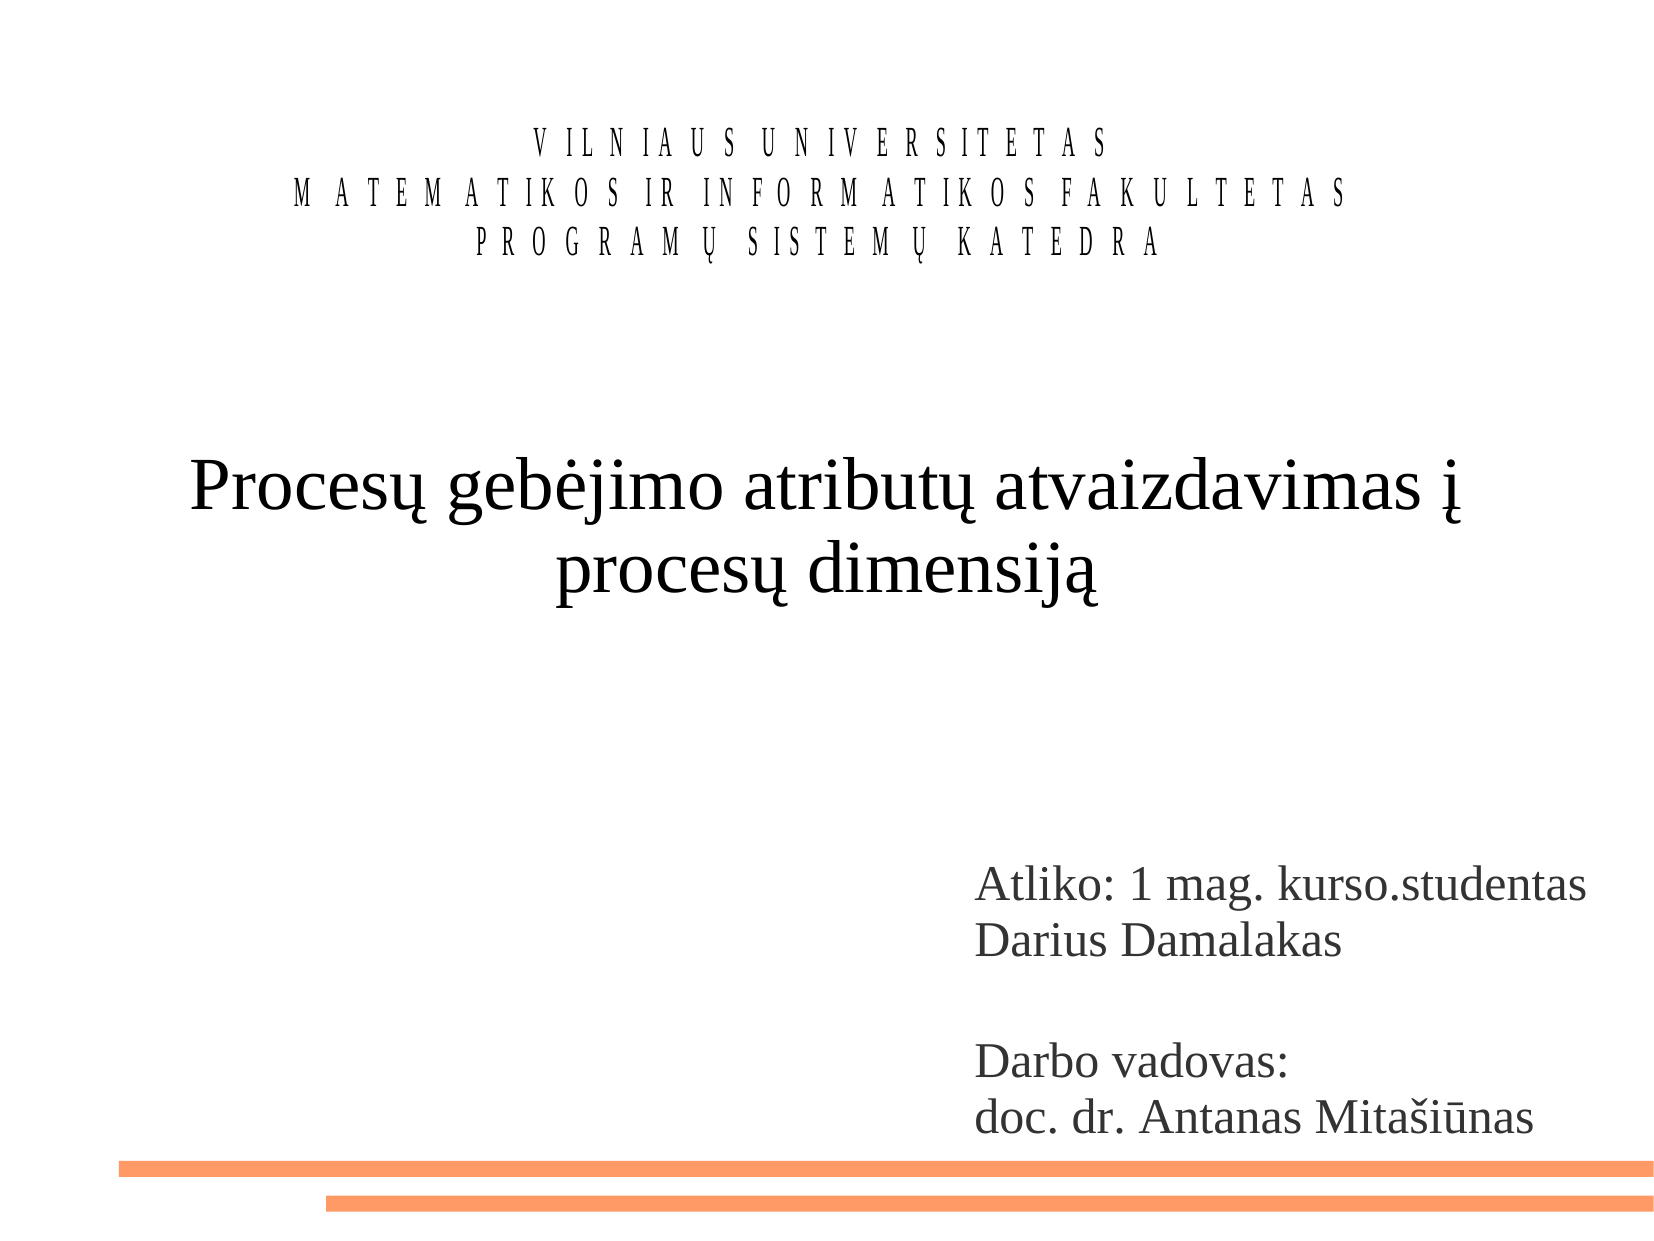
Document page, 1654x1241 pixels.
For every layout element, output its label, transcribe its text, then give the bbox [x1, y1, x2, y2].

text_box Procesų gebėjimo atributų atvaizdavimas į procesų dimensiją [88, 442, 1565, 680]
text_box Atliko: 1 mag. kurso.studentas Darius Damalakas [974, 856, 1654, 975]
text_box Darbo vadovas: doc. dr. Antanas Mitašiūnas [974, 1033, 1654, 1147]
picture [29, 118, 1625, 266]
